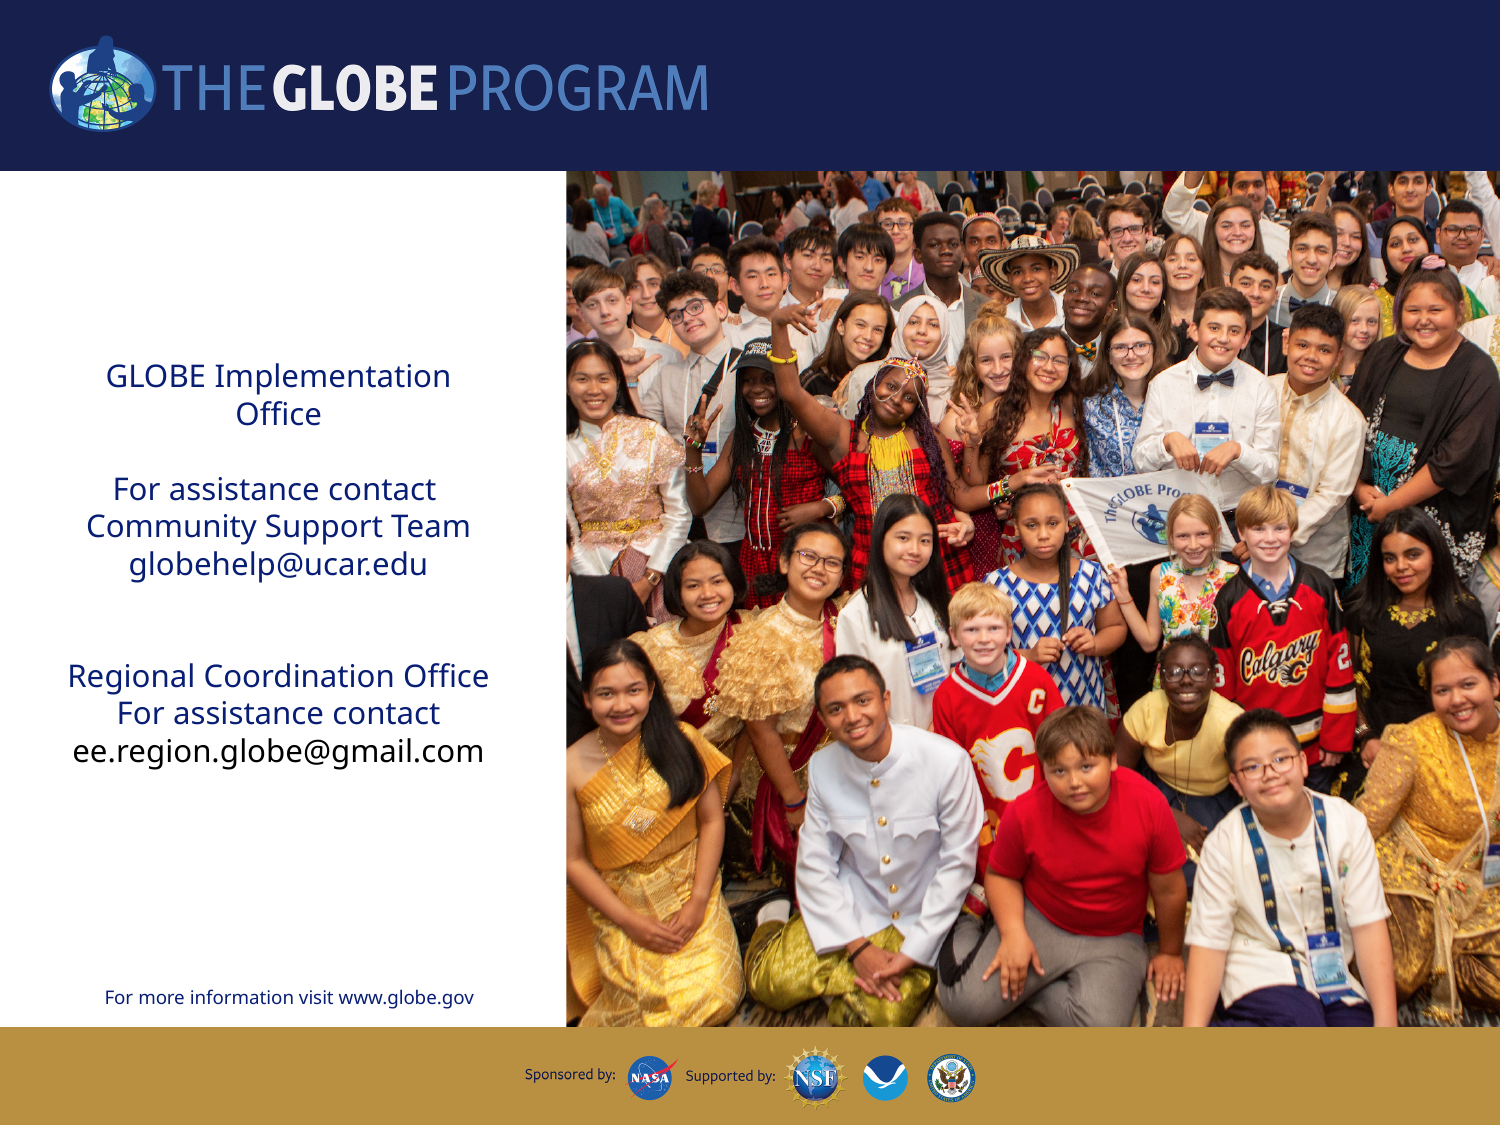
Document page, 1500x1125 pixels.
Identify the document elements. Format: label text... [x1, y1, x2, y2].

title GLOBE Implementation Office For assistance contact Community Support Team globehelp@ucar.edu Regional Coordination Office For assistance contact ee.region.globe@gmail.com [48, 249, 509, 776]
picture [0, 0, 1500, 1125]
